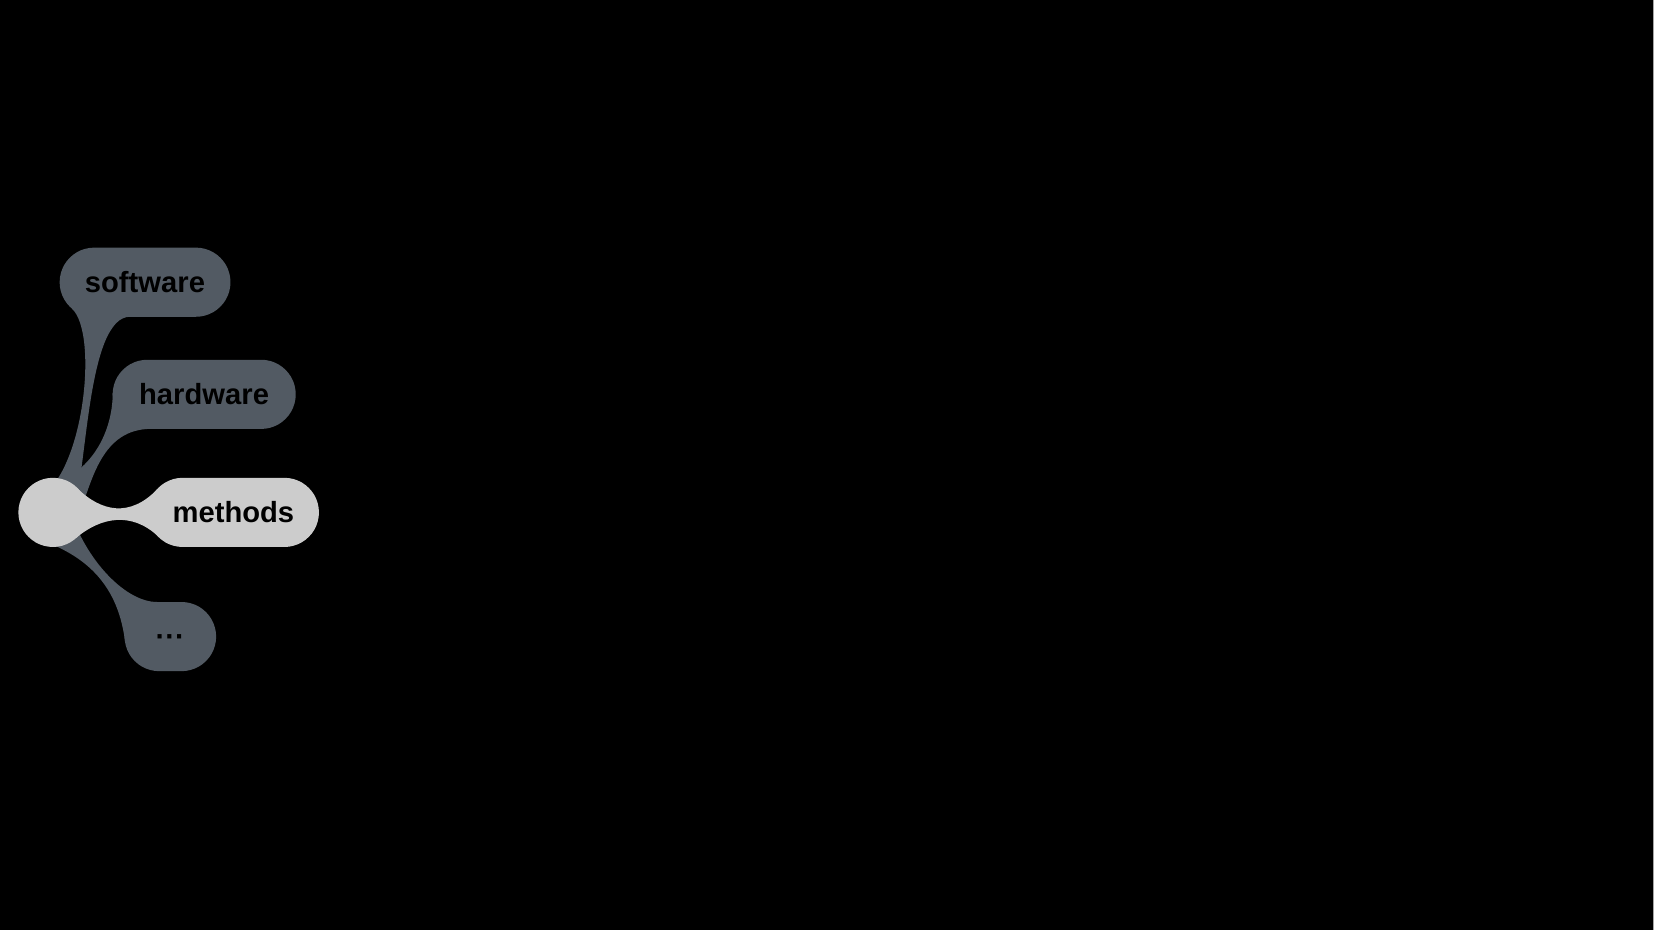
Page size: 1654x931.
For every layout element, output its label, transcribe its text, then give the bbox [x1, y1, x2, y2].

text_box software [59, 247, 231, 317]
text_box ··· [124, 602, 217, 672]
text_box hardware [112, 359, 296, 429]
text_box methods [148, 477, 319, 547]
text_box [18, 311, 158, 635]
